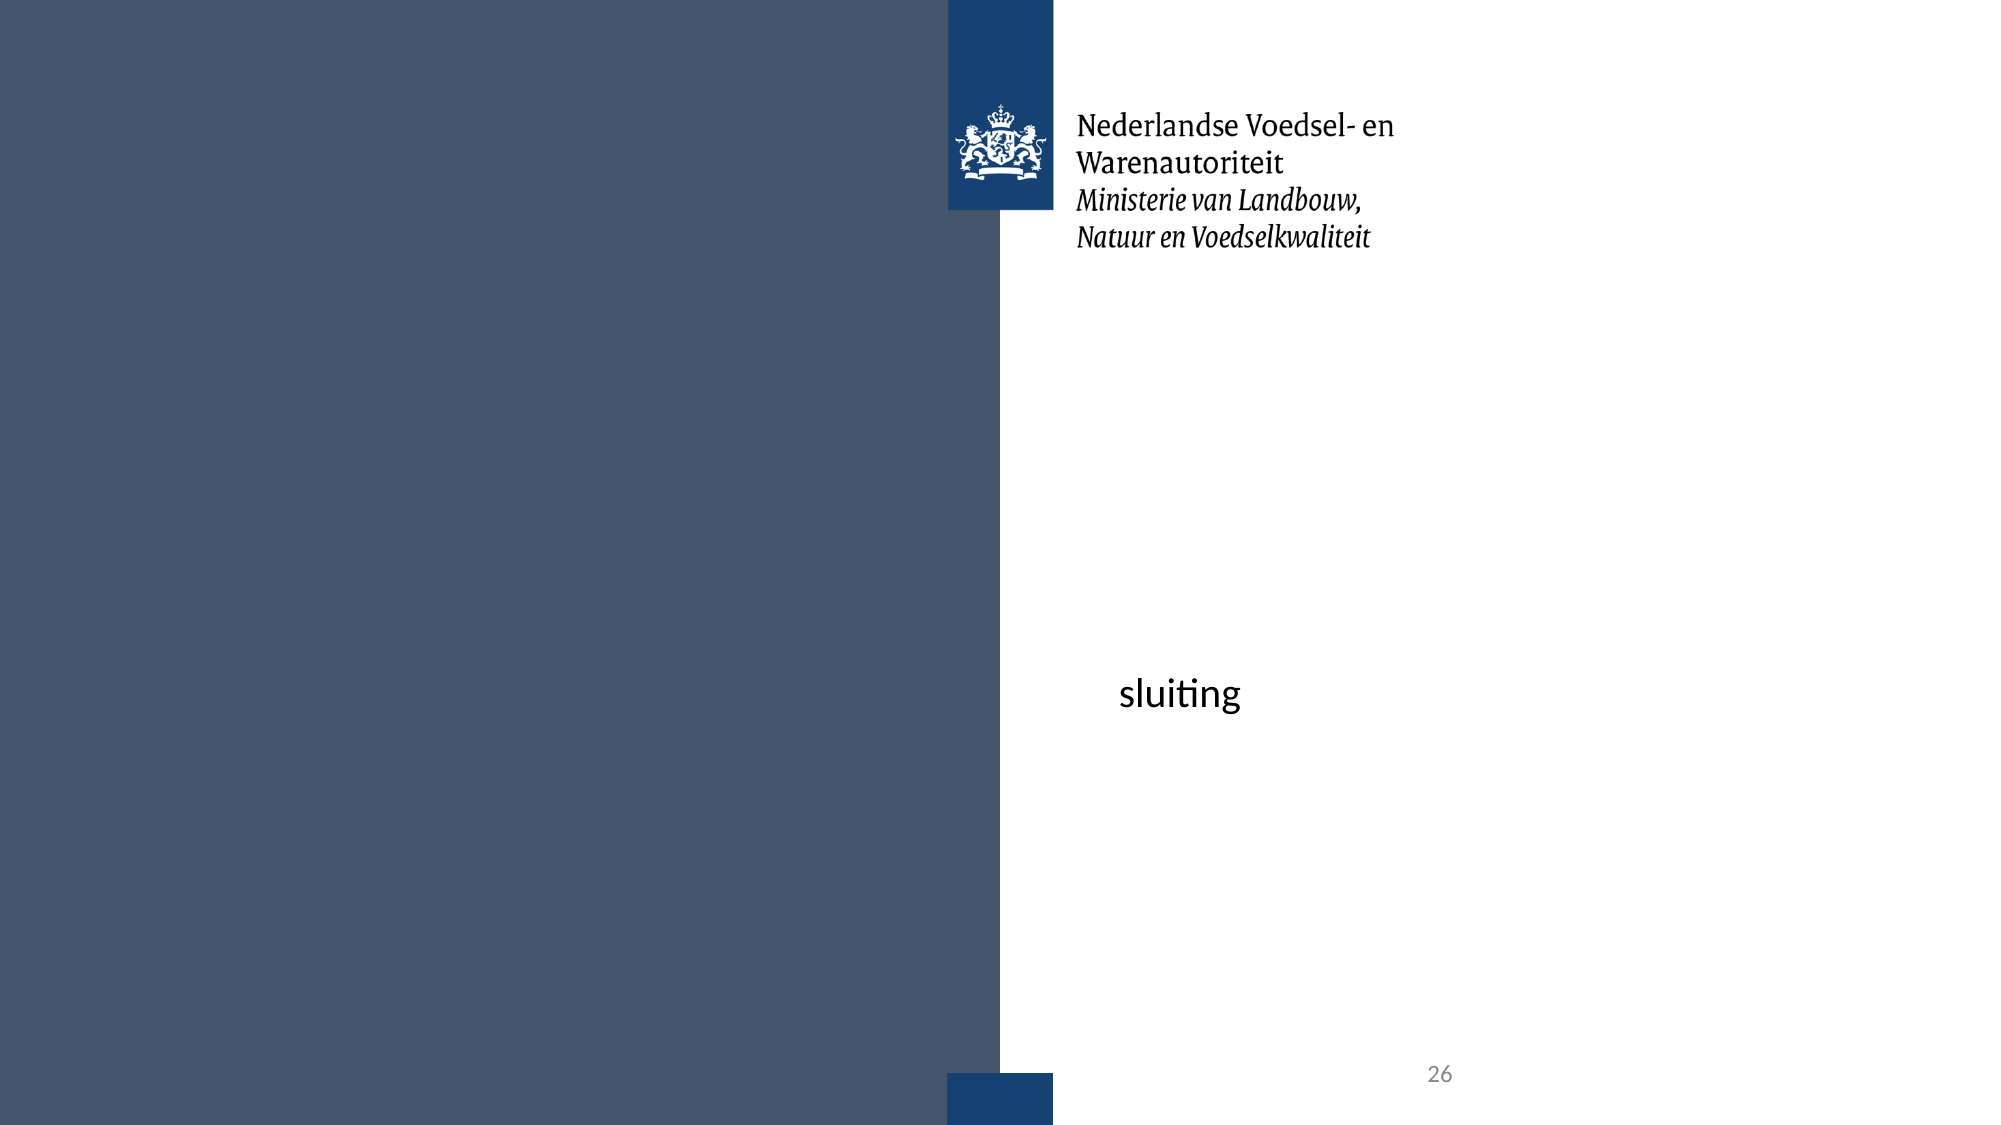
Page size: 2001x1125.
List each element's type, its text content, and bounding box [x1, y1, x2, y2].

text_box [1058, 210, 1972, 422]
text_box sluiting [1103, 284, 1975, 1103]
